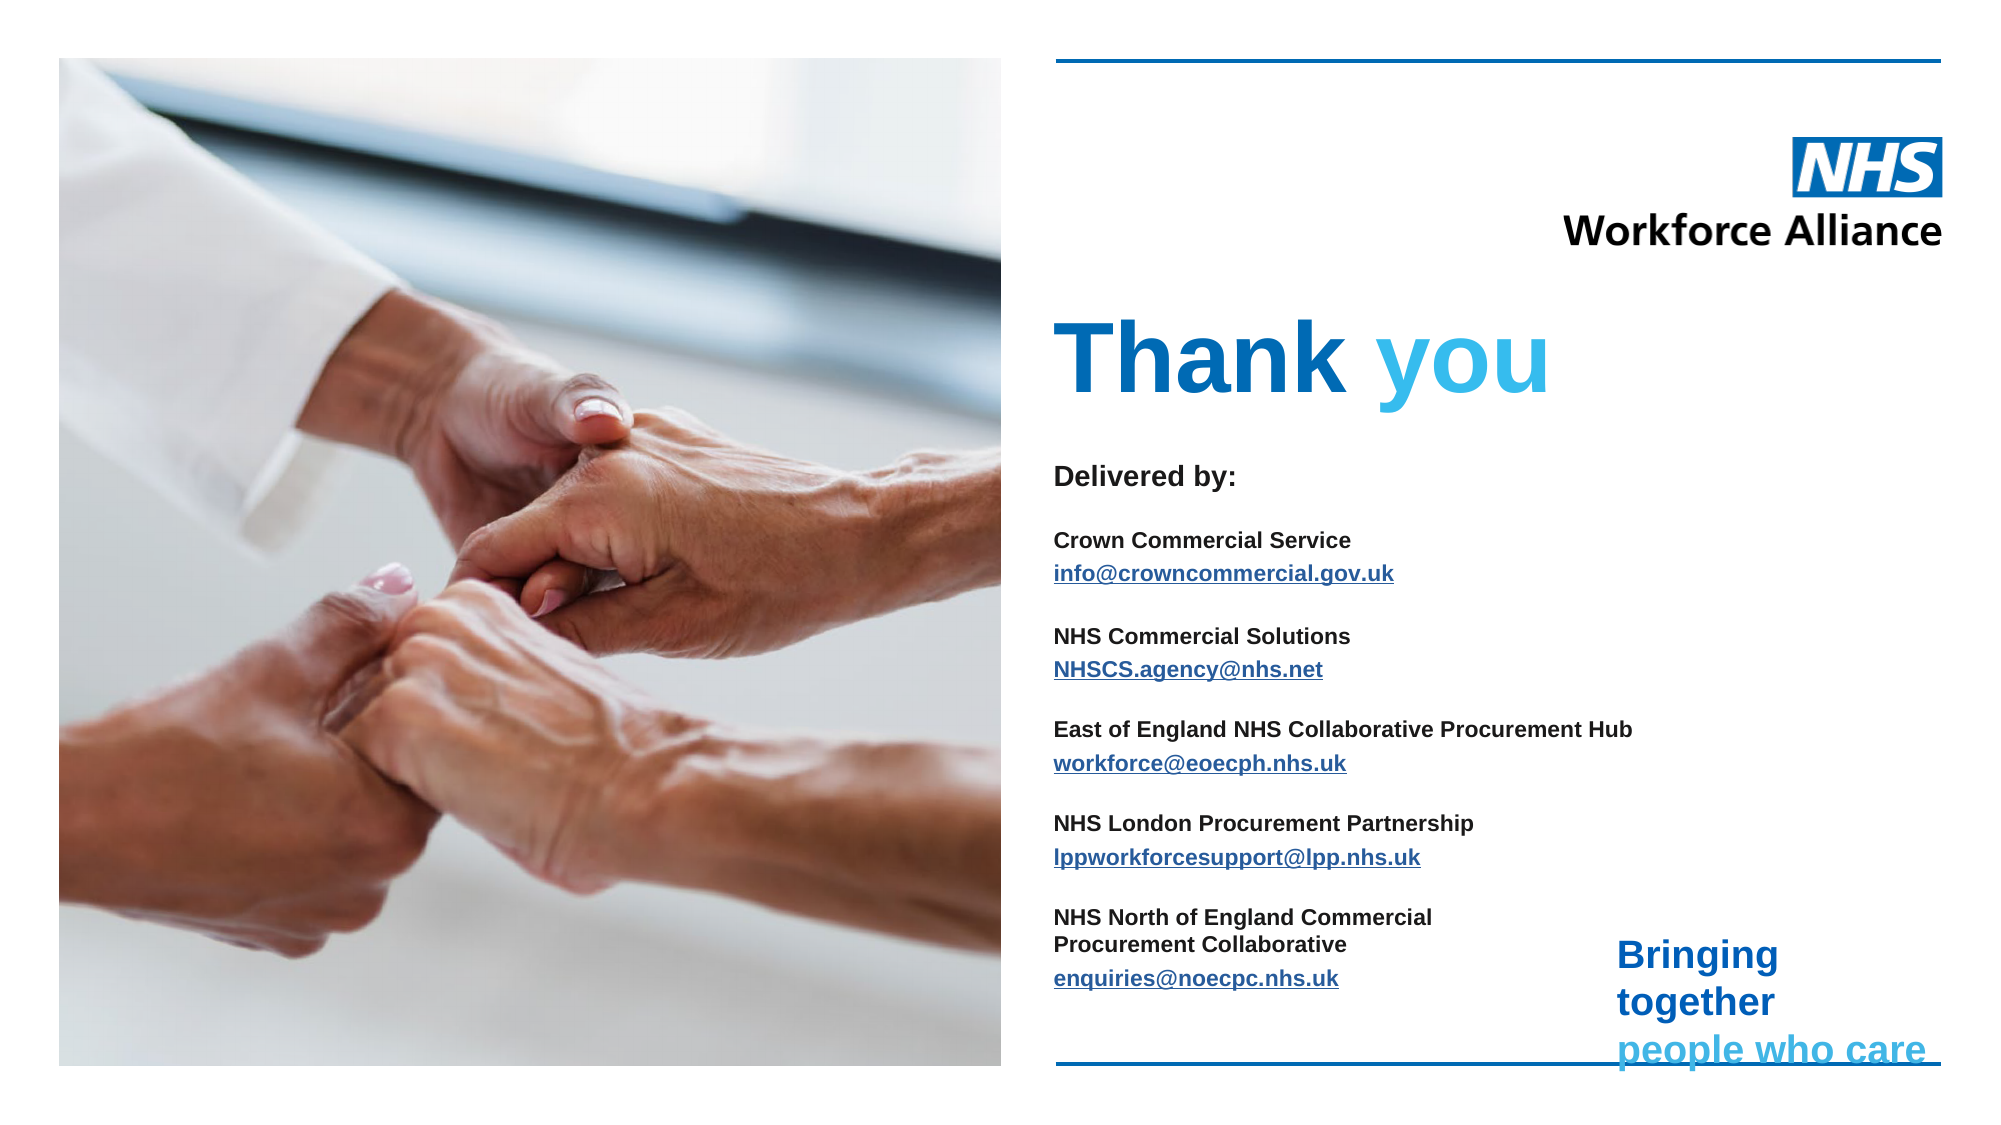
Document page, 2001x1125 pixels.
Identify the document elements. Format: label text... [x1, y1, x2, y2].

text_box Bringing together people who care [1616, 928, 1942, 1009]
picture [59, 59, 1001, 1066]
picture [1563, 137, 1943, 246]
title Thank you [1053, 306, 1574, 444]
text_box Delivered by: Crown Commercial Service info@crowncommercial.gov.uk NHS Commercial Solutions NHSCS.agency@nhs.net East of England NHS Collaborative Procurement Hub workforce@eoecph.nhs.uk NHS London Procurement Partnership lppworkforcesupport@lpp.nhs.uk NHS North of England Commercial Procurement Collaborative enquiries@noecpc.nhs.uk [1053, 457, 1728, 997]
